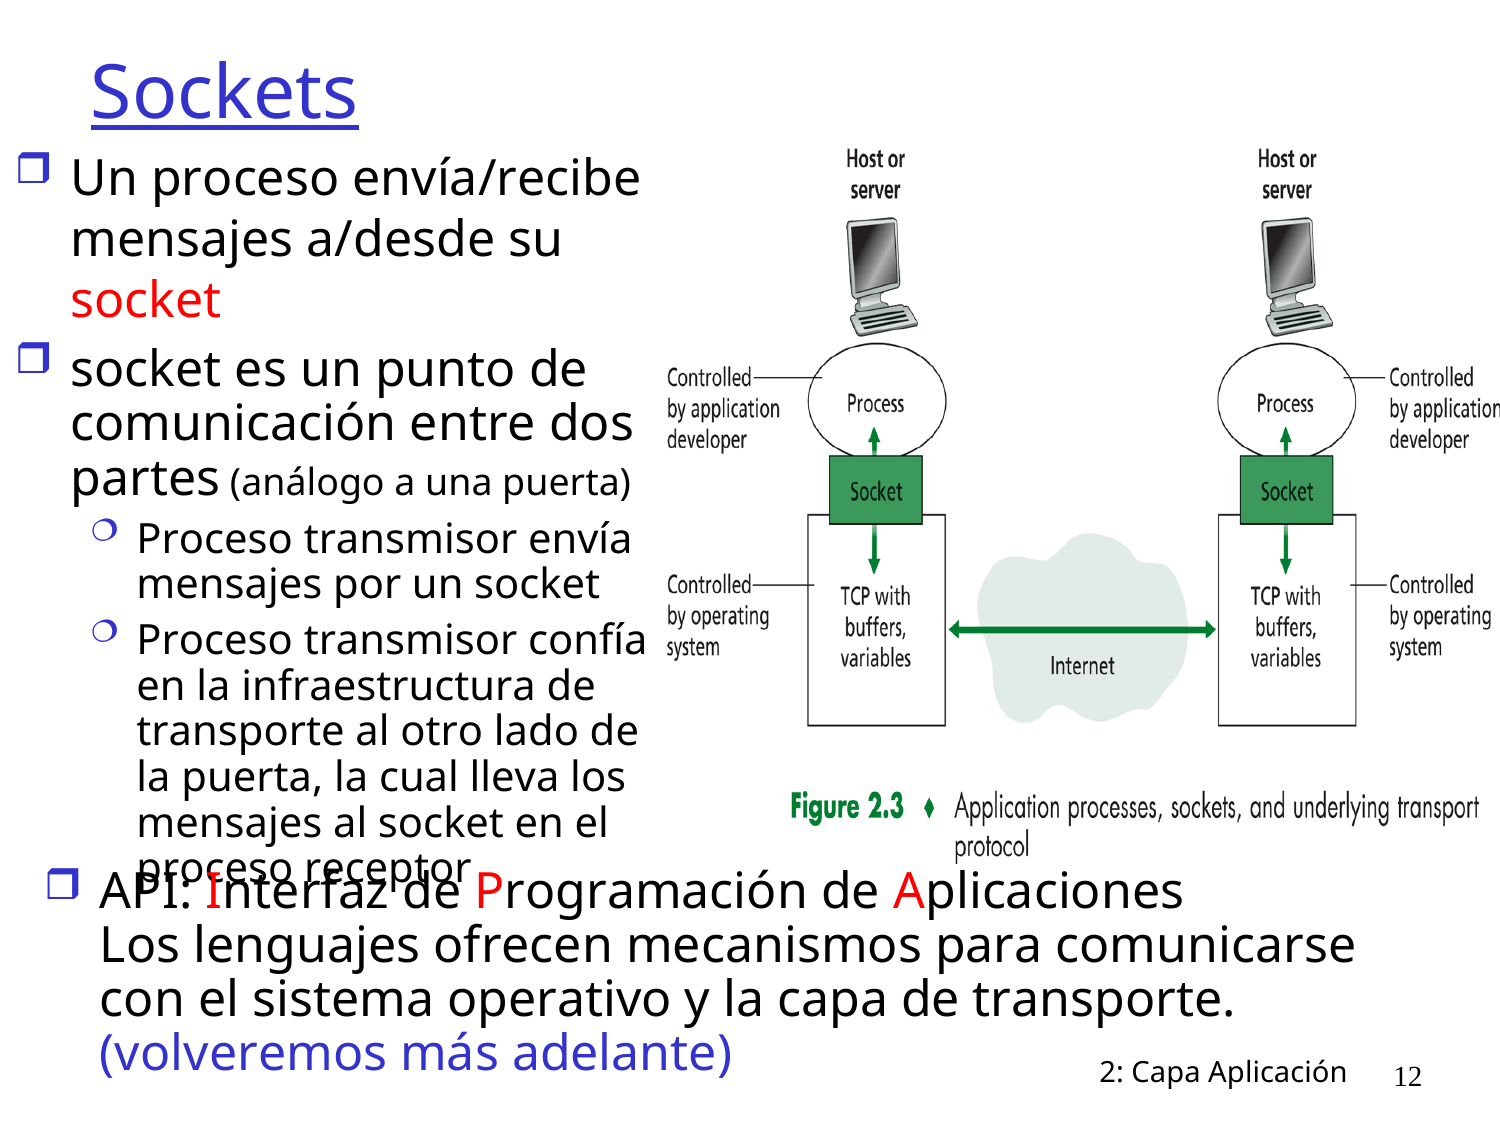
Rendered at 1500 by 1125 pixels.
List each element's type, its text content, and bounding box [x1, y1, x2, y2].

text_box API: Interfaz de Programación de Aplicaciones Los lenguajes ofrecen mecanismos para comunicarse con el sistema operativo y la capa de transporte. (volveremos más adelante) [29, 857, 1392, 1090]
list Un proceso envía/recibe mensajes a/desde su socket socket es un punto de comunicación entre dos partes (análogo a una puerta) Proceso transmisor envía mensajes por un socket Proceso transmisor confía en la infraestructura de transporte al otro lado de la puerta, la cual lleva los mensajes al socket en el proceso receptor [0, 138, 690, 873]
picture [690, 148, 1500, 864]
title Sockets [76, 35, 1402, 148]
